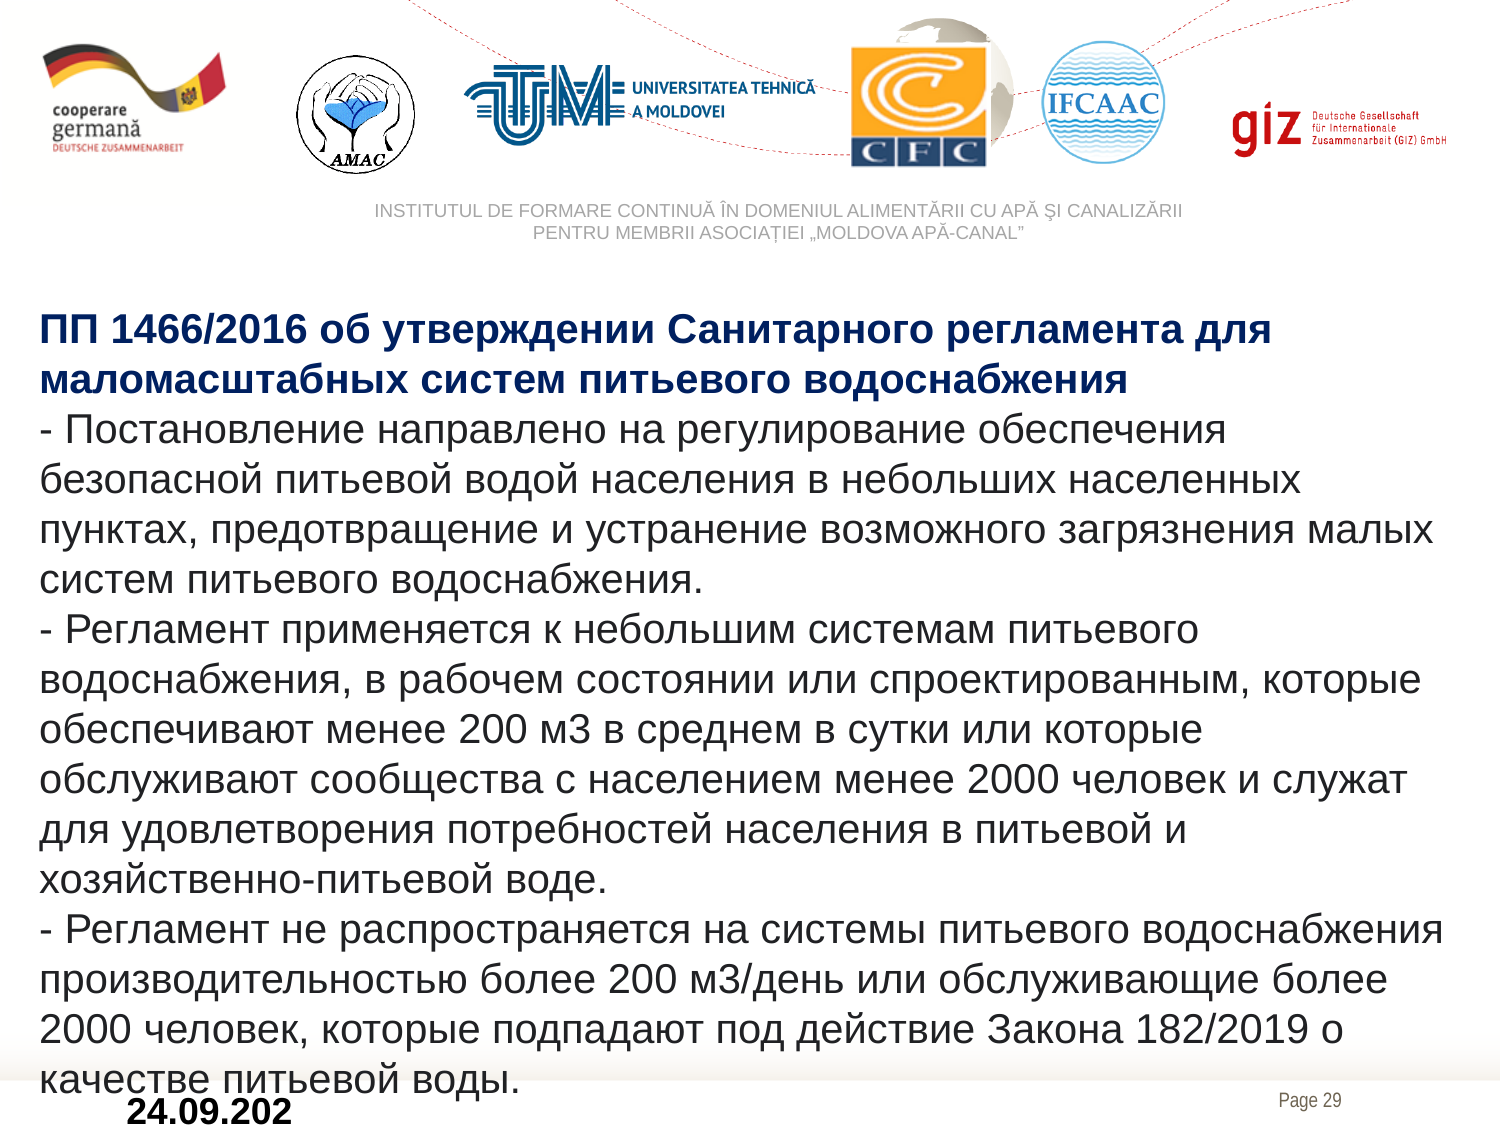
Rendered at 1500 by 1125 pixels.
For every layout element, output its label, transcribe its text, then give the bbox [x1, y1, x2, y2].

picture [434, 1033, 443, 1040]
picture [242, 1033, 251, 1040]
picture [108, 1073, 119, 1080]
picture [1164, 1029, 1176, 1041]
picture [90, 1028, 103, 1040]
picture [1106, 1032, 1116, 1041]
picture [1018, 1032, 1028, 1041]
picture [0, 0, 1500, 206]
picture [589, 1032, 599, 1041]
picture [172, 1074, 181, 1079]
text_box INSTITUTUL DE FORMARE CONTINUĂ ÎN DOMENIUL ALIMENTĂRII CU APĂ ŞI CANALIZĂRII PENTRU MEMBRII ASOCIAȚIEI „MOLDOVA APĂ-CANAL” [190, 170, 1366, 251]
picture [386, 1028, 398, 1041]
picture [849, 1028, 855, 1038]
picture [1326, 1028, 1338, 1041]
picture [803, 1028, 813, 1040]
picture [359, 1073, 371, 1081]
picture [0, 959, 1500, 1081]
picture [229, 1074, 238, 1079]
picture [520, 1028, 532, 1041]
picture [935, 1028, 941, 1038]
picture [744, 1028, 756, 1041]
picture [767, 1028, 777, 1040]
picture [465, 1074, 472, 1081]
picture [1060, 1028, 1072, 1041]
picture [913, 1033, 922, 1040]
picture [193, 1073, 204, 1079]
picture [439, 1073, 451, 1081]
picture [543, 1028, 553, 1040]
picture [346, 1028, 358, 1041]
picture [1244, 1028, 1257, 1040]
picture [314, 1073, 325, 1080]
picture [338, 1074, 347, 1080]
title ПП 1466/2016 об утверждении Санитарного регламента для маломасштабных систем питьевого водоснабжения - Постановление направлено на регулирование обеспечения безопасной питьевой водой населения в небольших населенных пунктах, предотвращение и устранение возможного загрязнения малых систем питьевого водоснабжения. - Регламент применяется к небольшим системам питьевого водоснабжения, в рабочем состоянии или спроектированным, которые обеспечивают менее 200 м3 в среднем в сутки или которые обслуживают сообщества с населением менее 2000 человек и служат для удовлетворения потребностей населения в питьевой и хозяйственно-питьевой воде. - Регламент не распространяется на системы питьевого водоснабжения производительностью более 200 м3/день или обслуживающие более 2000 человек, которые подпадают под действие Закона 182/2019 о качестве питьевой воды. [24, 294, 1475, 1028]
picture [669, 1028, 680, 1041]
picture [67, 1028, 80, 1040]
slide_number 15.07.2021 [111, 1079, 324, 1120]
picture [217, 1028, 229, 1041]
picture [613, 1028, 623, 1040]
picture [410, 1028, 422, 1041]
picture [418, 1074, 427, 1080]
picture [603, 1028, 612, 1041]
picture [637, 1032, 647, 1041]
picture [113, 1028, 126, 1040]
